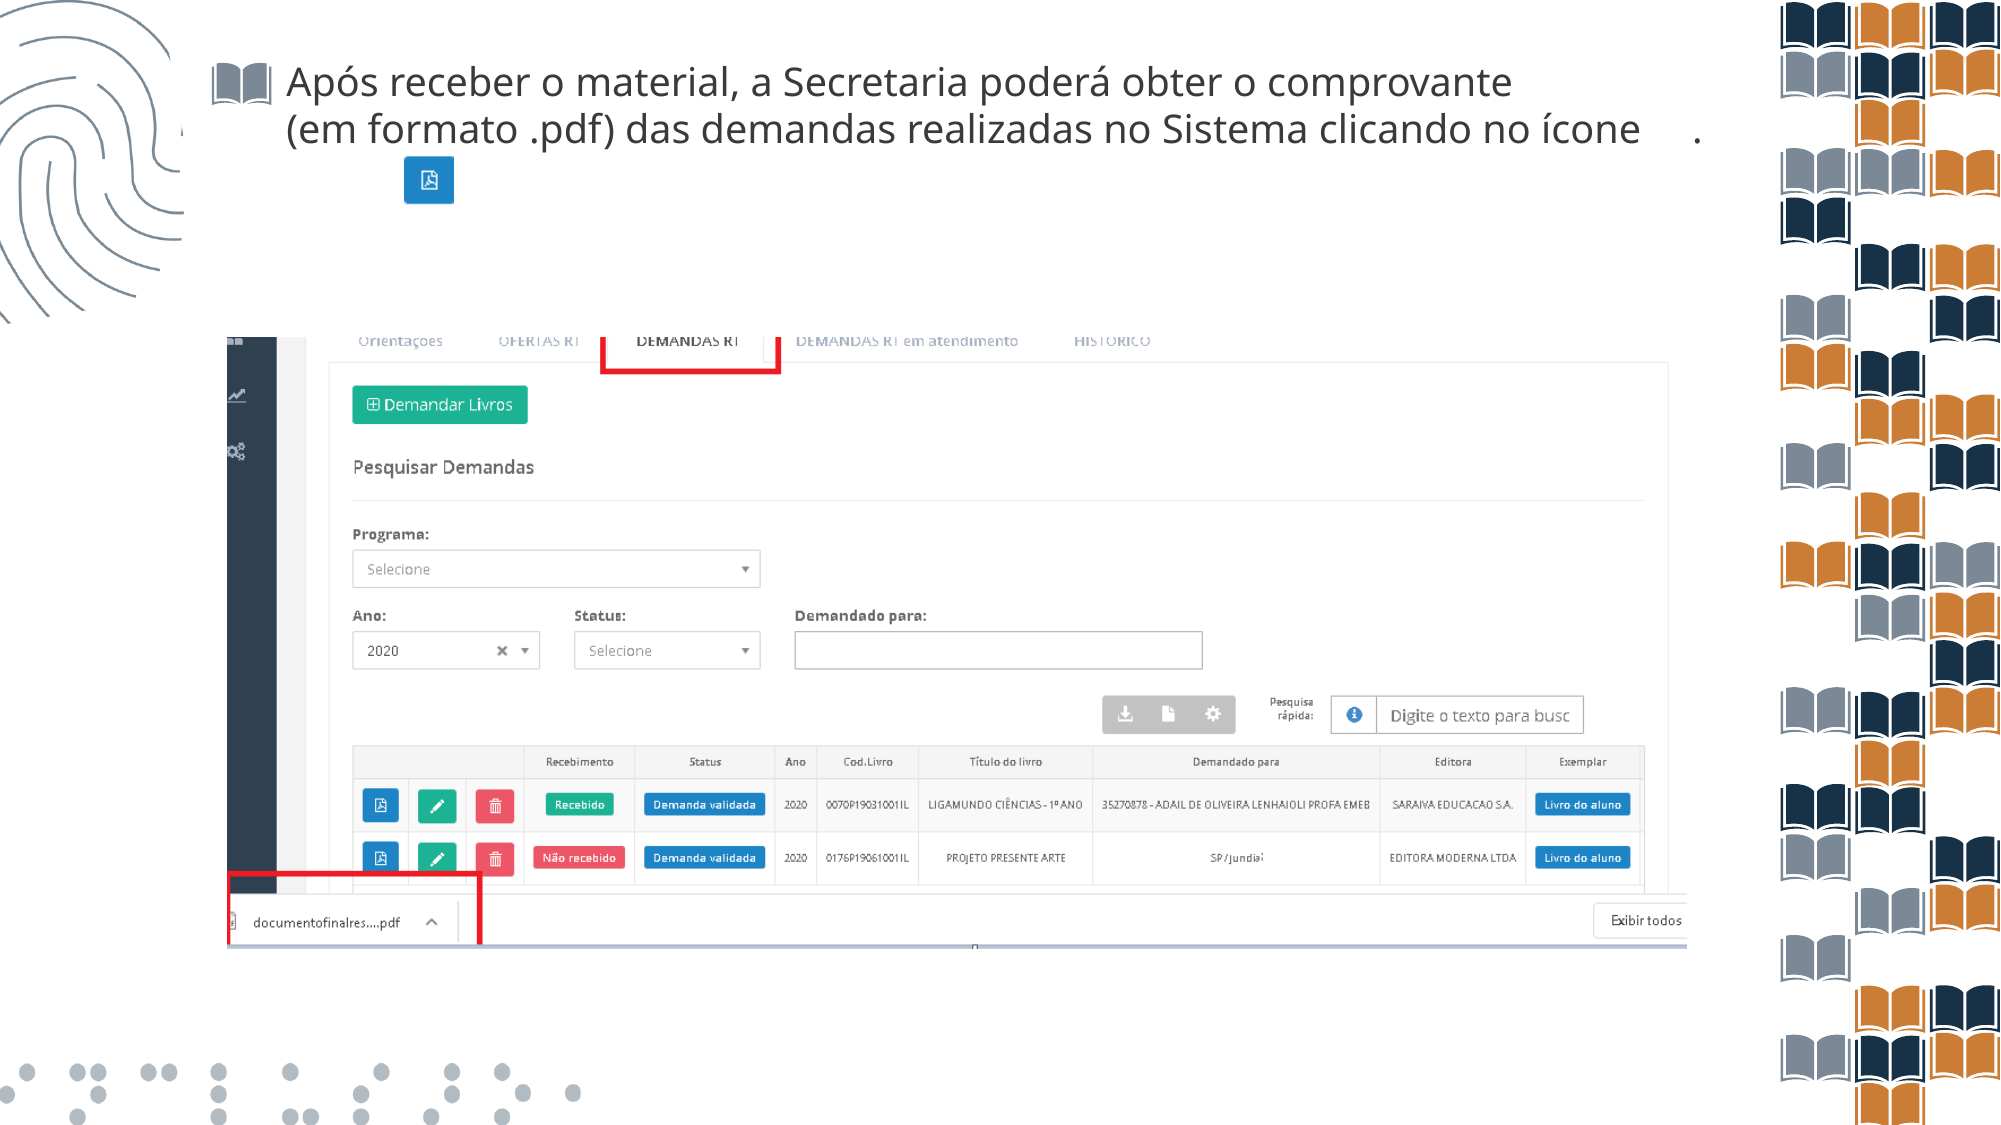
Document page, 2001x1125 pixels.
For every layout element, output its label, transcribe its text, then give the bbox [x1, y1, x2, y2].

text_box [1780, 781, 1851, 882]
text_box [1929, 834, 2000, 932]
text_box [1780, 539, 1851, 589]
text_box [1929, 0, 2000, 97]
text_box [1855, 490, 1926, 540]
text_box Após receber o material, a Secretaria poderá obter o comprovante (em formato .pdf) das demandas realizadas no Sistema clicando no ícone . [271, 49, 1757, 209]
text_box [1929, 983, 2000, 1081]
text_box [211, 60, 271, 106]
text_box [1929, 242, 2000, 292]
text_box [1855, 541, 1926, 591]
text_box [1855, 592, 1926, 643]
picture [227, 337, 1687, 950]
text_box [1855, 0, 1926, 197]
text_box [1855, 241, 1926, 292]
text_box [1780, 0, 1851, 99]
text_box [1855, 348, 1926, 447]
text_box [0, 1063, 581, 1125]
text_box [1780, 1032, 1851, 1082]
text_box [1780, 292, 1851, 392]
text_box [1855, 885, 1926, 936]
text_box [1929, 392, 2000, 492]
text_box [1780, 932, 1851, 983]
text_box [1929, 147, 2000, 198]
text_box [1780, 145, 1851, 245]
text_box [1780, 440, 1851, 491]
text_box [1929, 539, 2000, 735]
text_box [1855, 983, 1926, 1125]
picture [404, 155, 454, 209]
text_box [1929, 293, 2000, 343]
text_box [0, 0, 210, 326]
text_box [1855, 689, 1926, 835]
text_box [1780, 684, 1851, 735]
